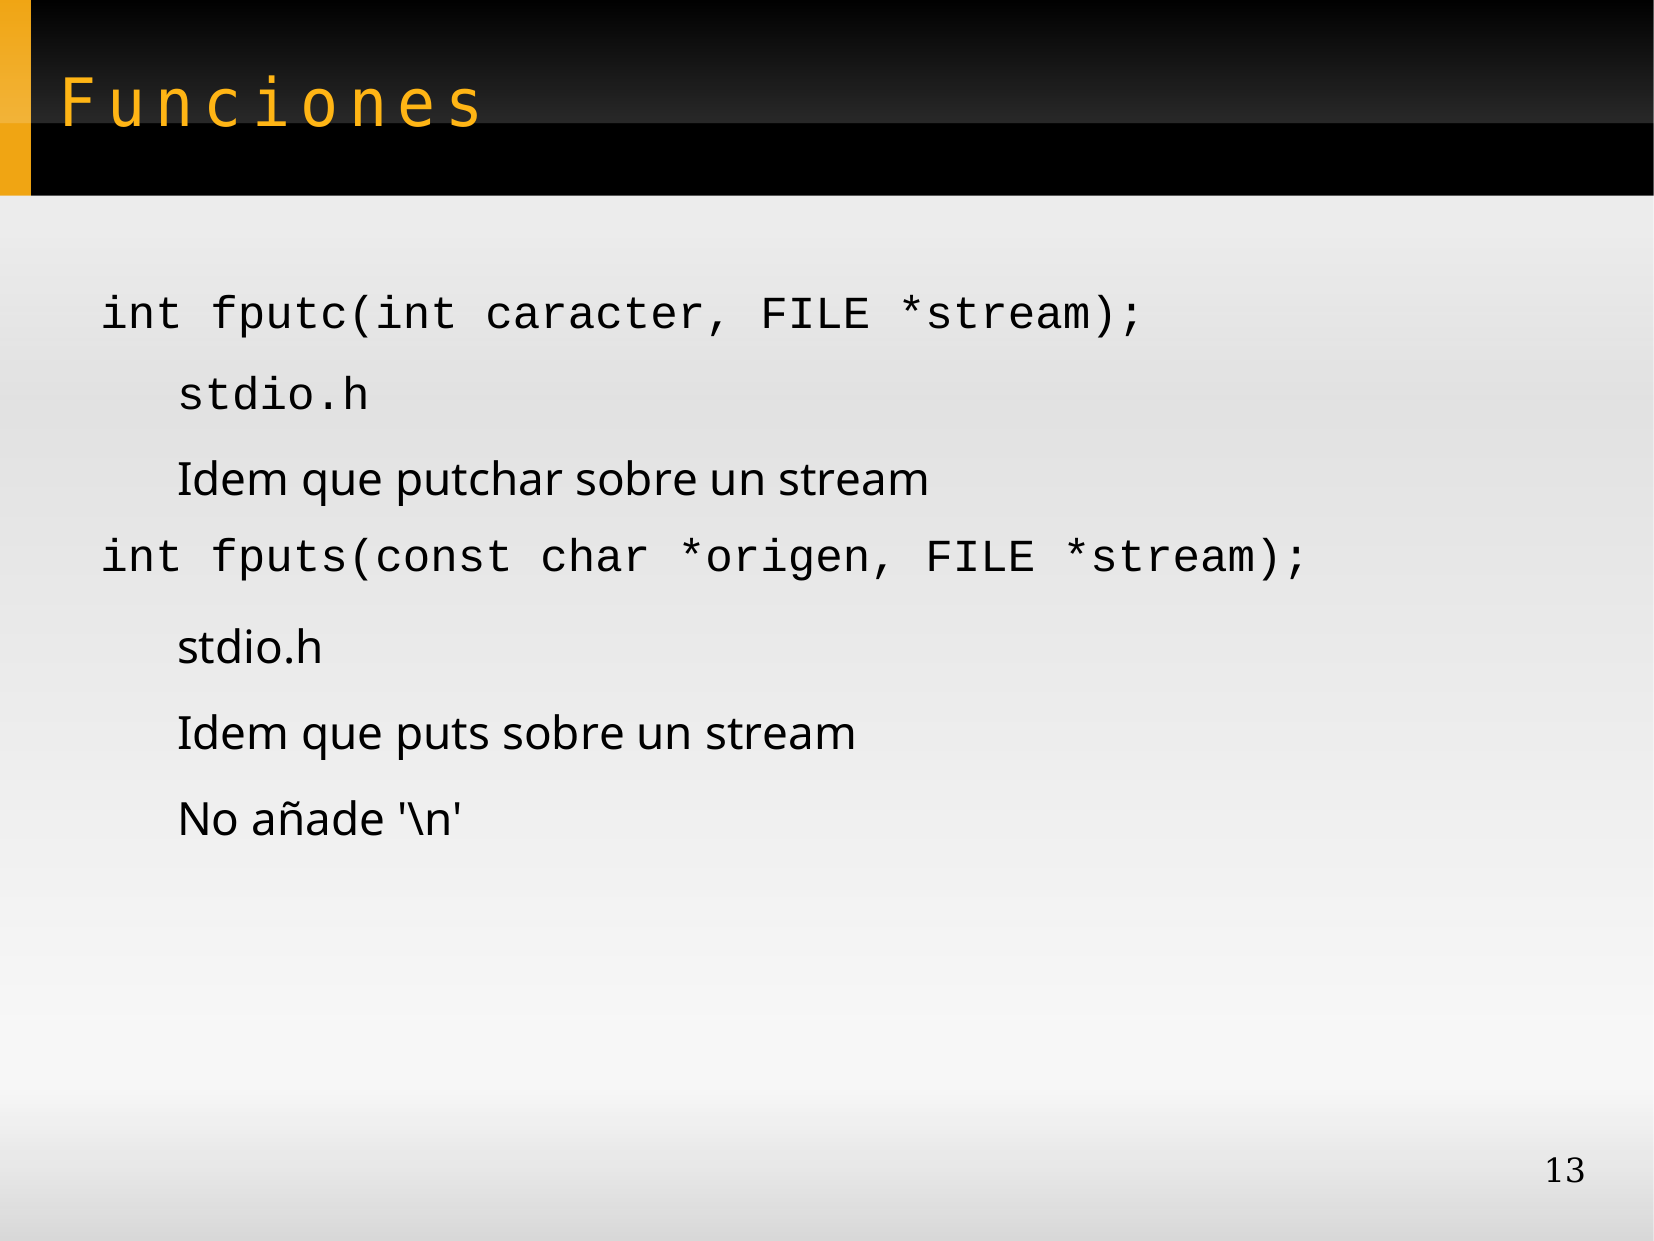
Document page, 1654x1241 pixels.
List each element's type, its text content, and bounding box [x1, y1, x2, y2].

title Funciones [59, 29, 1506, 178]
picture [0, 0, 1654, 1241]
list int fputc(int caracter, FILE *stream); stdio.h Idem que putchar sobre un stream int fputs(const char *origen, FILE *stream); stdio.h Idem que puts sobre un stream No añade '\n' [82, 290, 1571, 821]
